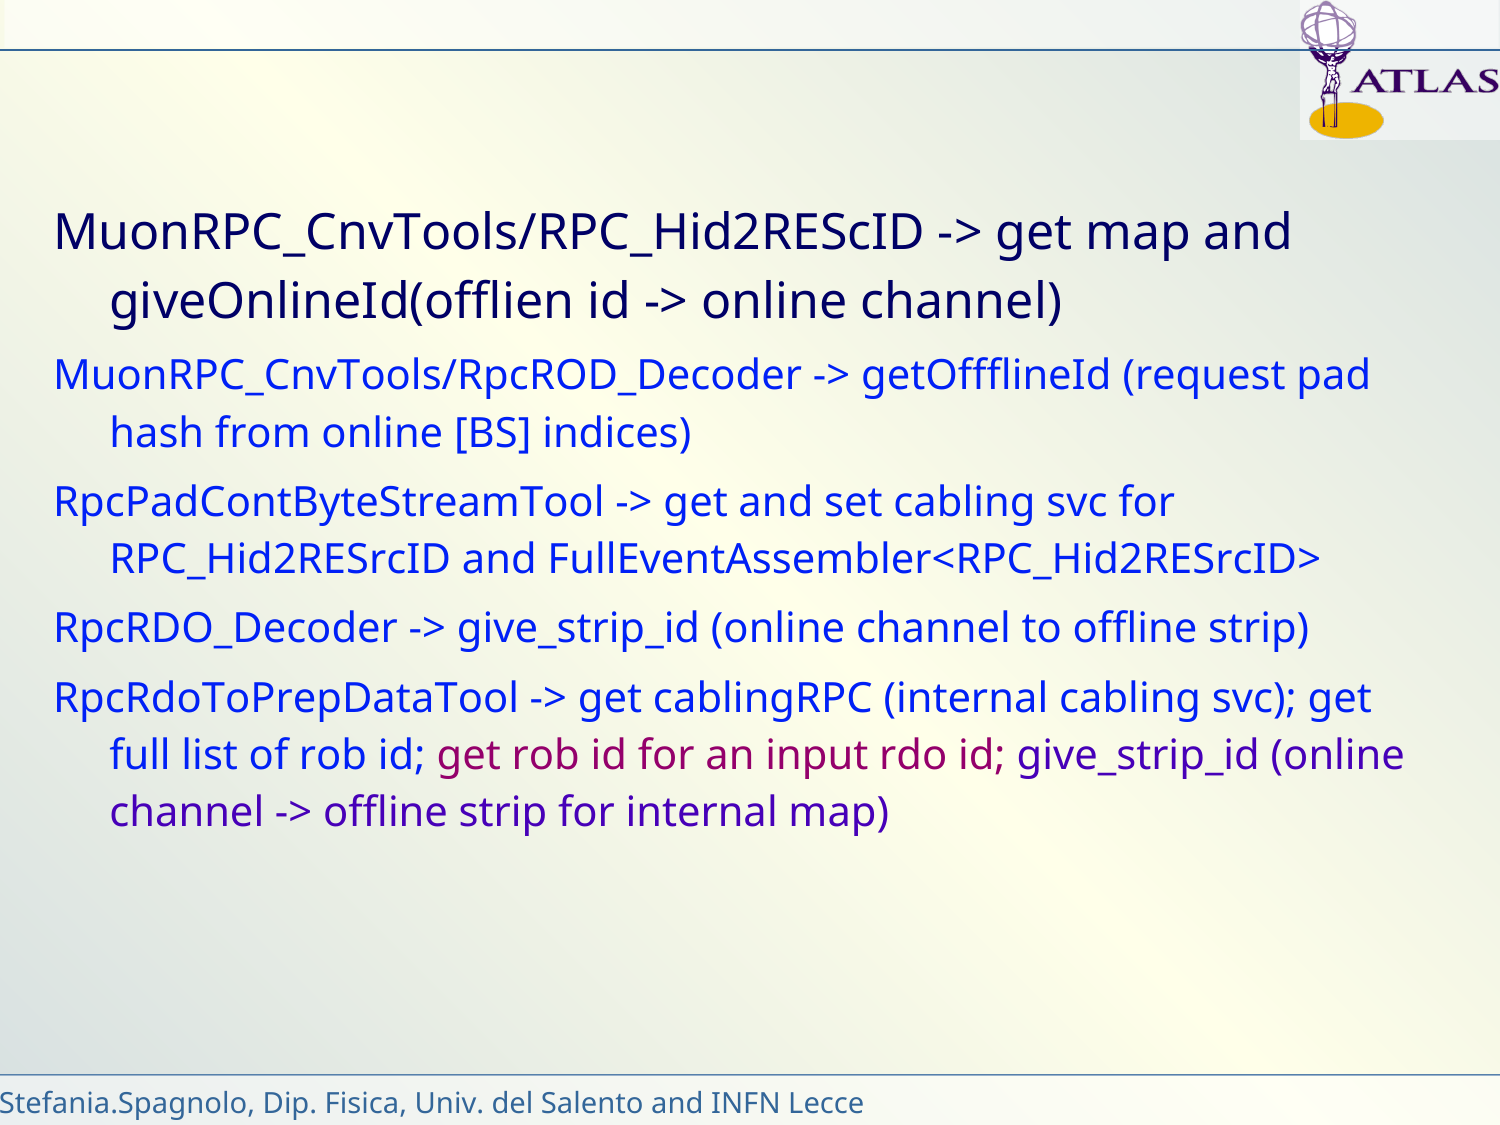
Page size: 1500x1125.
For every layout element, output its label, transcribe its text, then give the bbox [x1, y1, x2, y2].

picture [1299, 0, 1500, 49]
list MuonRPC_CnvTools/RPC_Hid2REScID -> get map and giveOnlineId(offlien id -> online channel) MuonRPC_CnvTools/RpcROD_Decoder -> getOffflineId (request pad hash from online [BS] indices) RpcPadContByteStreamTool -> get and set cabling svc for RPC_Hid2RESrcID and FullEventAssembler<RPC_Hid2RESrcID> RpcRDO_Decoder -> give_strip_id (online channel to offline strip) RpcRdoToPrepDataTool -> get cablingRPC (internal cabling svc); get full list of rob id; get rob id for an input rdo id; give_strip_id (online channel -> offline strip for internal map) [53, 196, 1412, 1012]
picture [1299, 51, 1500, 140]
